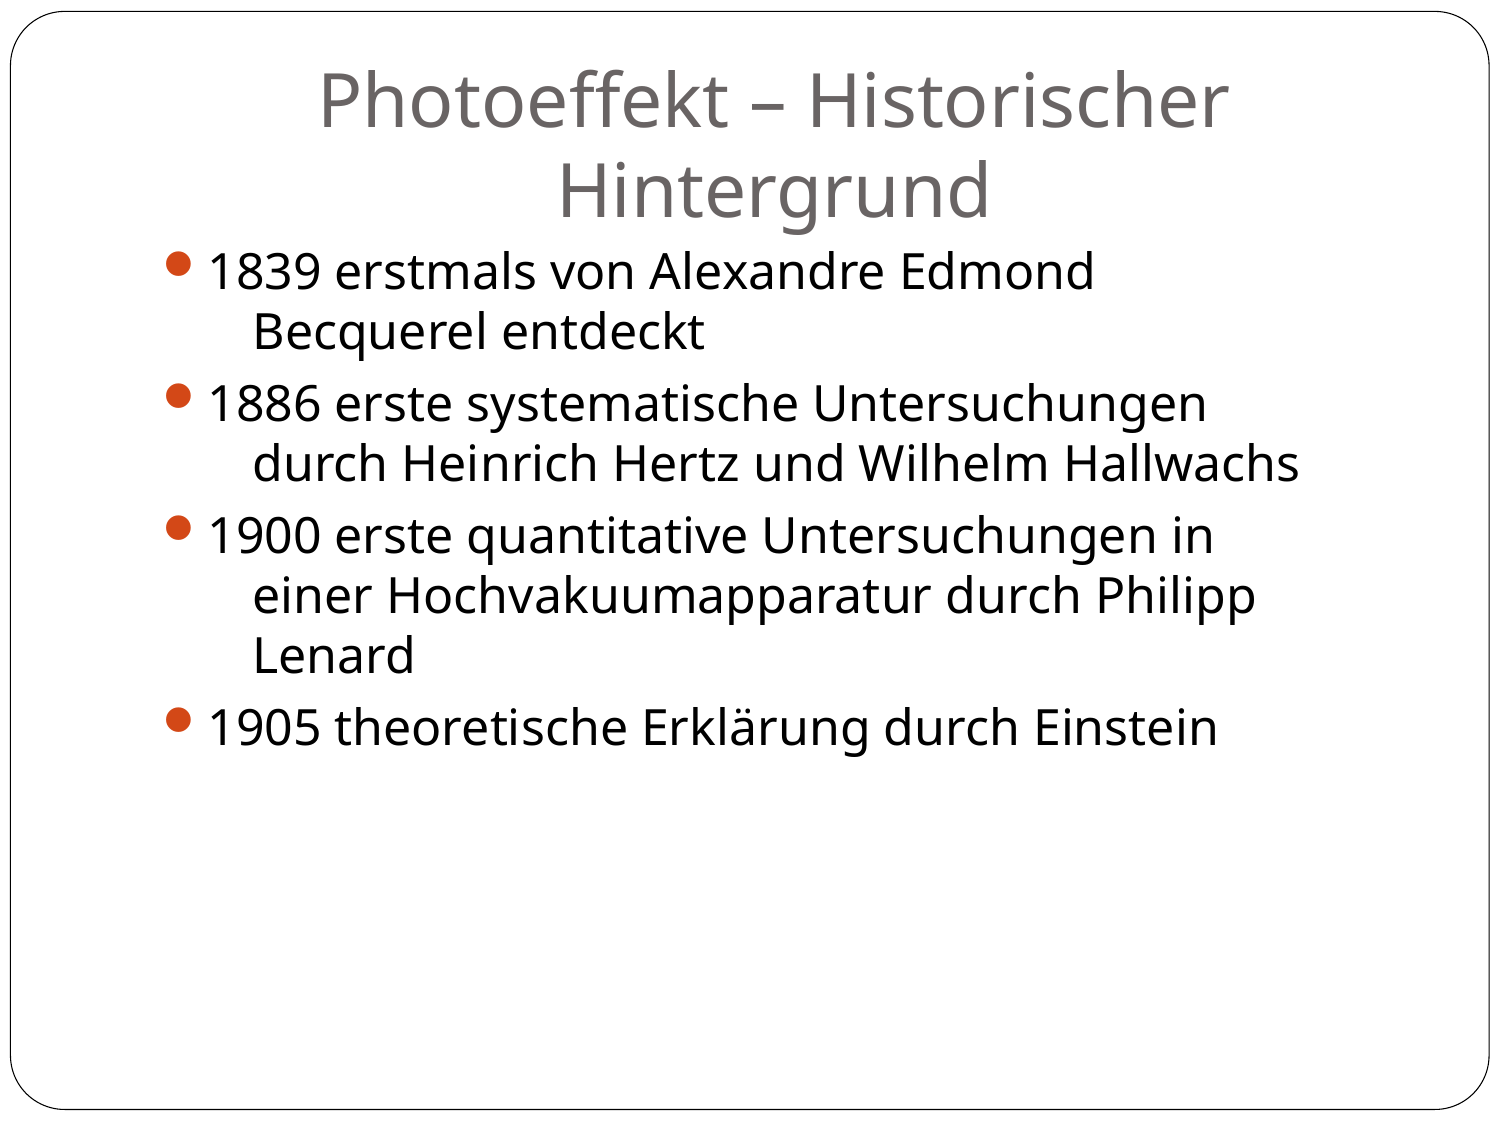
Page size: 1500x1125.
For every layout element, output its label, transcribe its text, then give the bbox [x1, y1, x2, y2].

title Photoeffekt – Historischer Hintergrund [123, 45, 1426, 185]
list 1839 erstmals von Alexandre Edmond Becquerel entdeckt 1886 erste systematische Untersuchungen durch Heinrich Hertz und Wilhelm Hallwachs 1900 erste quantitative Untersuchungen in einer Hochvakuumapparatur durch Philipp Lenard 1905 theoretische Erklärung durch Einstein [147, 231, 1341, 982]
